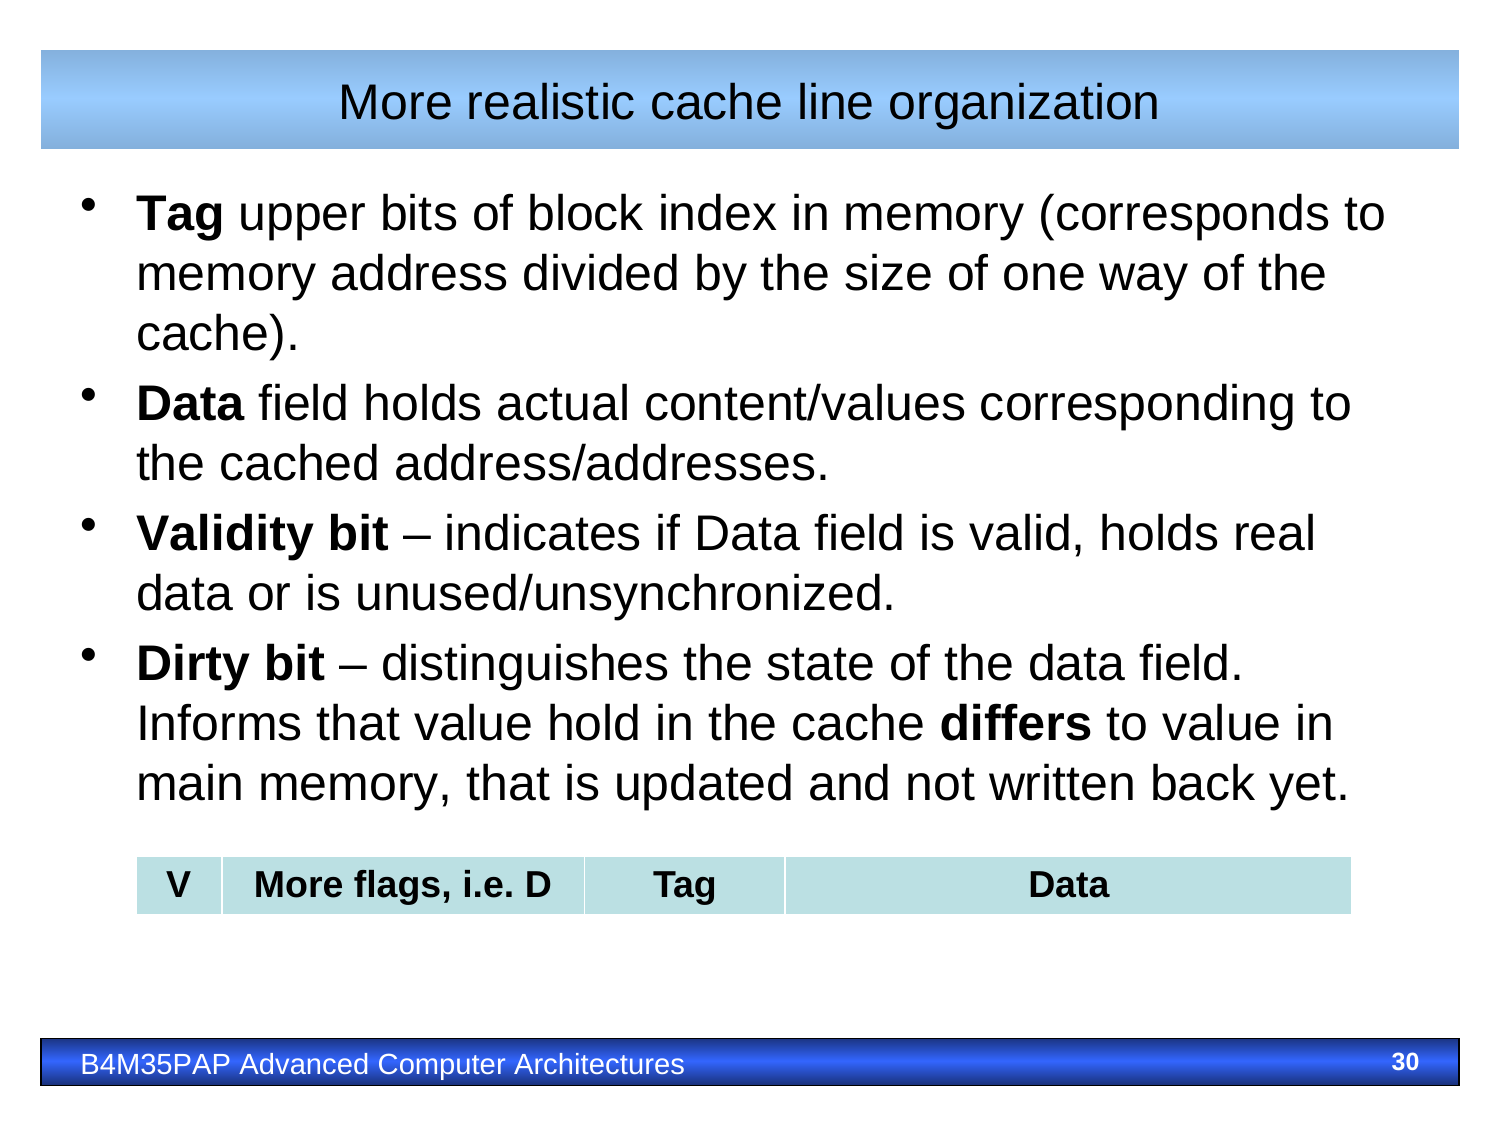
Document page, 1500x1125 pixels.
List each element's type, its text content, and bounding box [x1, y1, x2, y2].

table_header Tag [585, 857, 784, 914]
list Tag upper bits of block index in memory (corresponds to memory address divided by the size of one way of the cache). Data field holds actual content/values corresponding to the cached address/addresses. Validity bit – indicates if Data field is valid, holds real data or is unused/unsynchronized. Dirty bit – distinguishes the state of the data field. Informs that value hold in the cache differs to value in main memory, that is updated and not written back yet. [64, 172, 1418, 775]
title More realistic cache line organization [41, 50, 1459, 149]
table_header More flags, i.e. D [223, 857, 584, 914]
table_header Data [786, 857, 1351, 914]
table_header V [137, 857, 221, 914]
